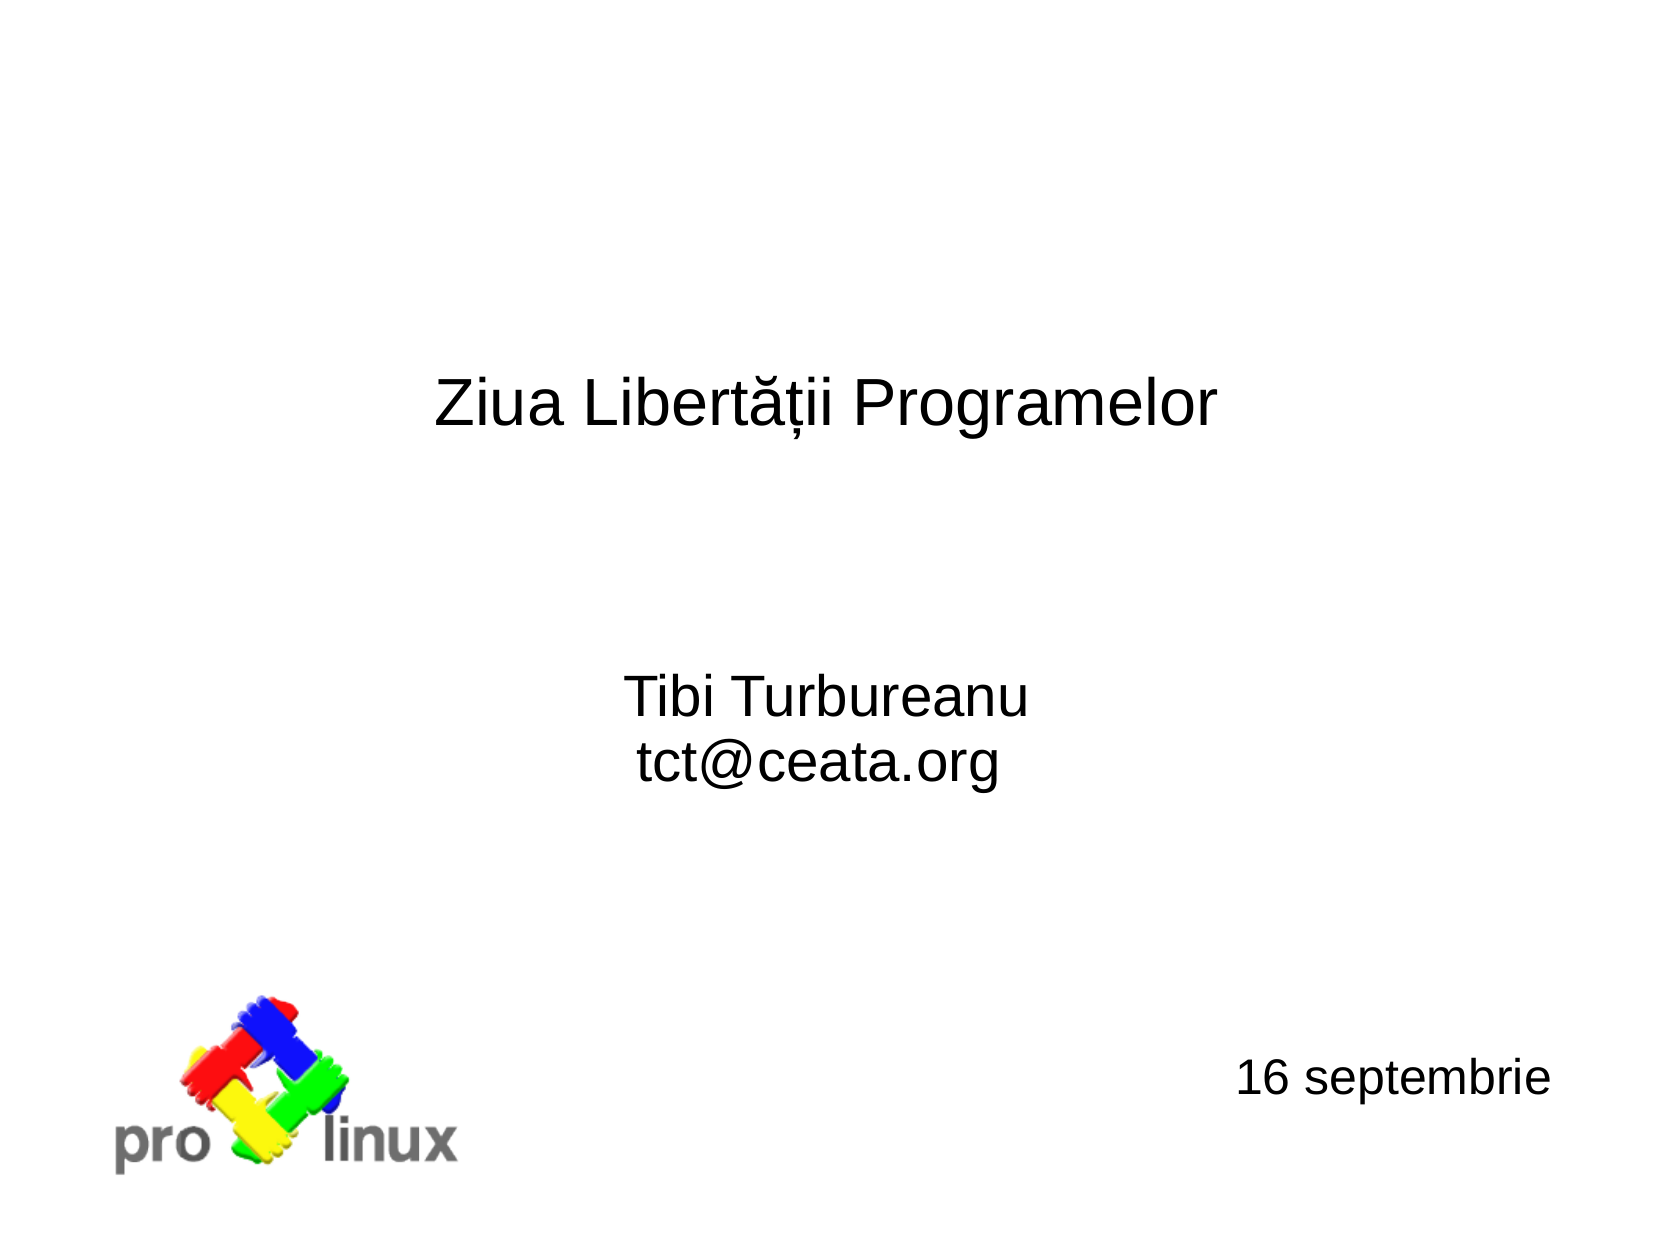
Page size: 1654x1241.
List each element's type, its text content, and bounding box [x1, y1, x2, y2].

picture [53, 991, 523, 1180]
subtitle Ziua Libertății Programelor Tibi Turbureanu tct@ceata.org [82, 56, 1571, 1102]
text_box 16 septembrie [1220, 1041, 1564, 1119]
